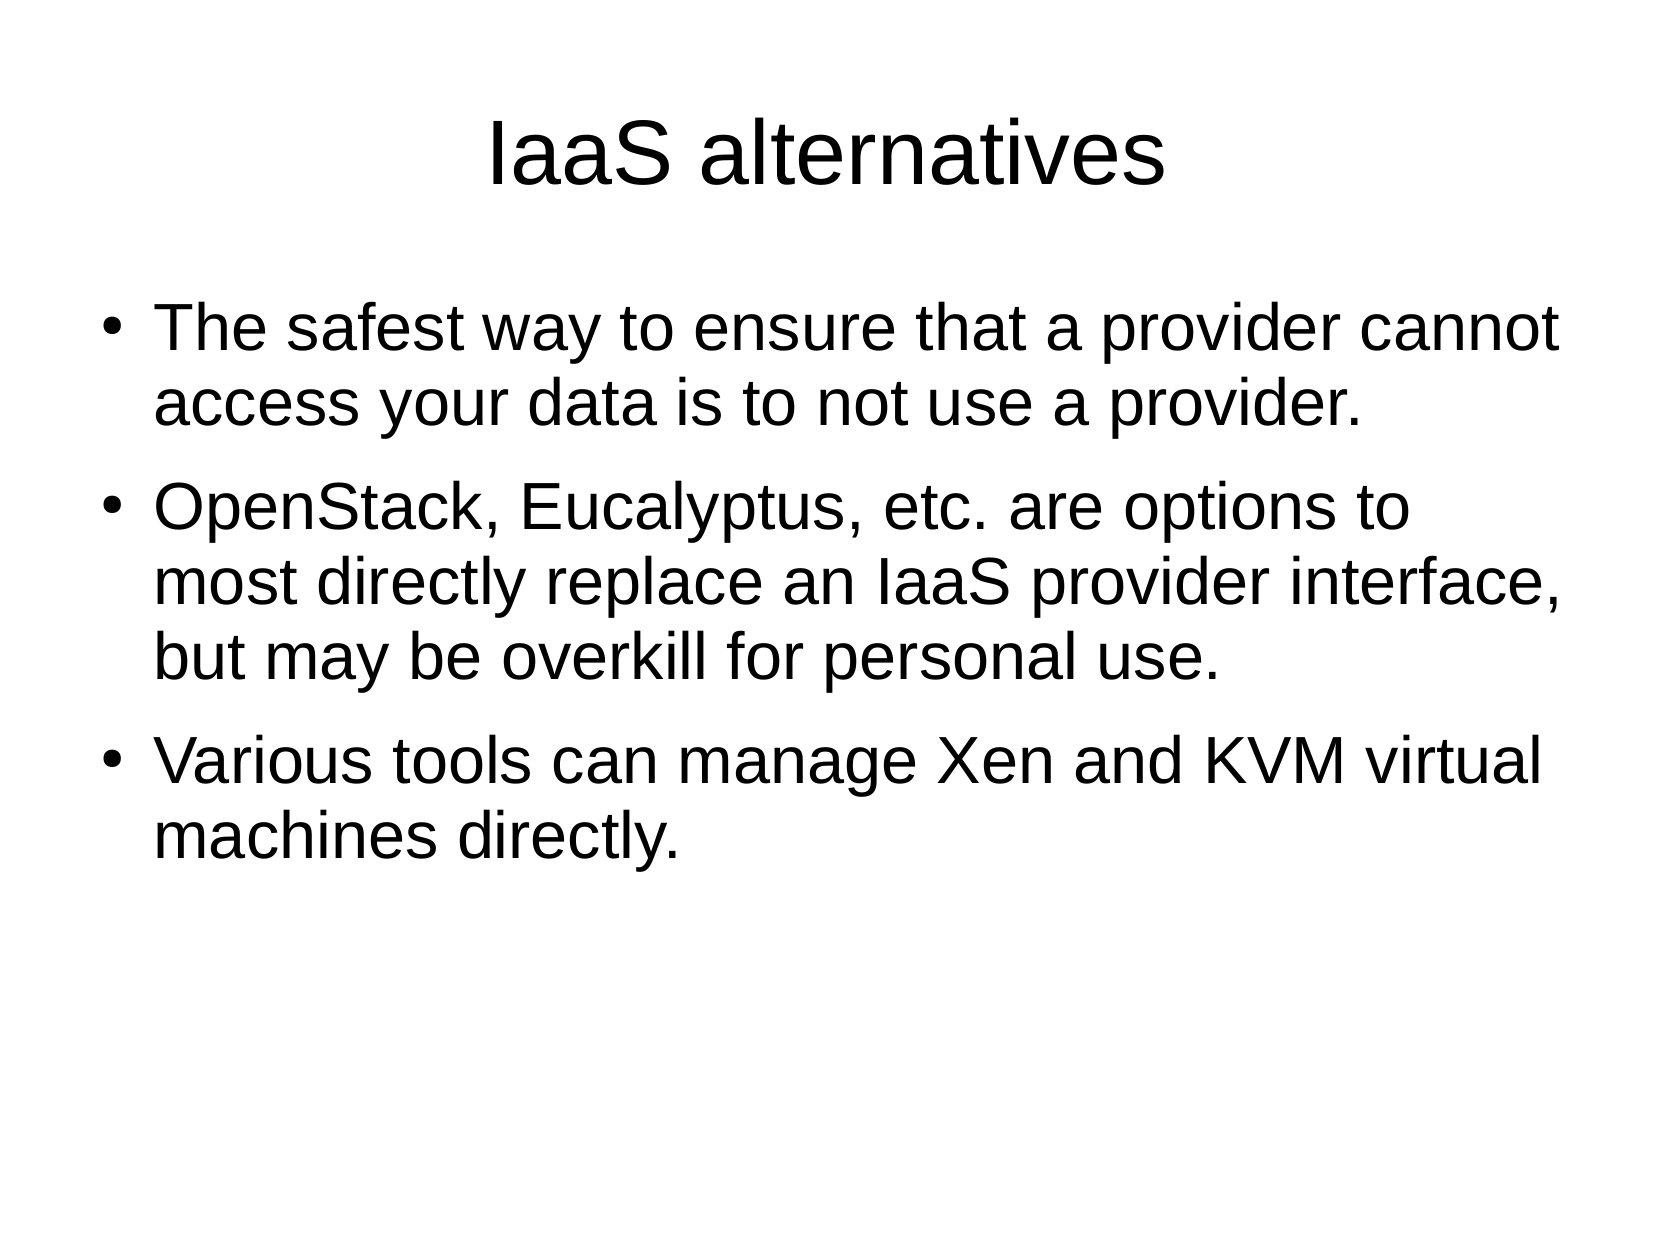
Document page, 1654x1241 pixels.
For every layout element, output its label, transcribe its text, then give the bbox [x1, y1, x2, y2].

title IaaS alternatives [82, 49, 1571, 257]
list The safest way to ensure that a provider cannot access your data is to not use a provider. OpenStack, Eucalyptus, etc. are options to most directly replace an IaaS provider interface, but may be overkill for personal use. Various tools can manage Xen and KVM virtual machines directly. [82, 290, 1571, 1010]
